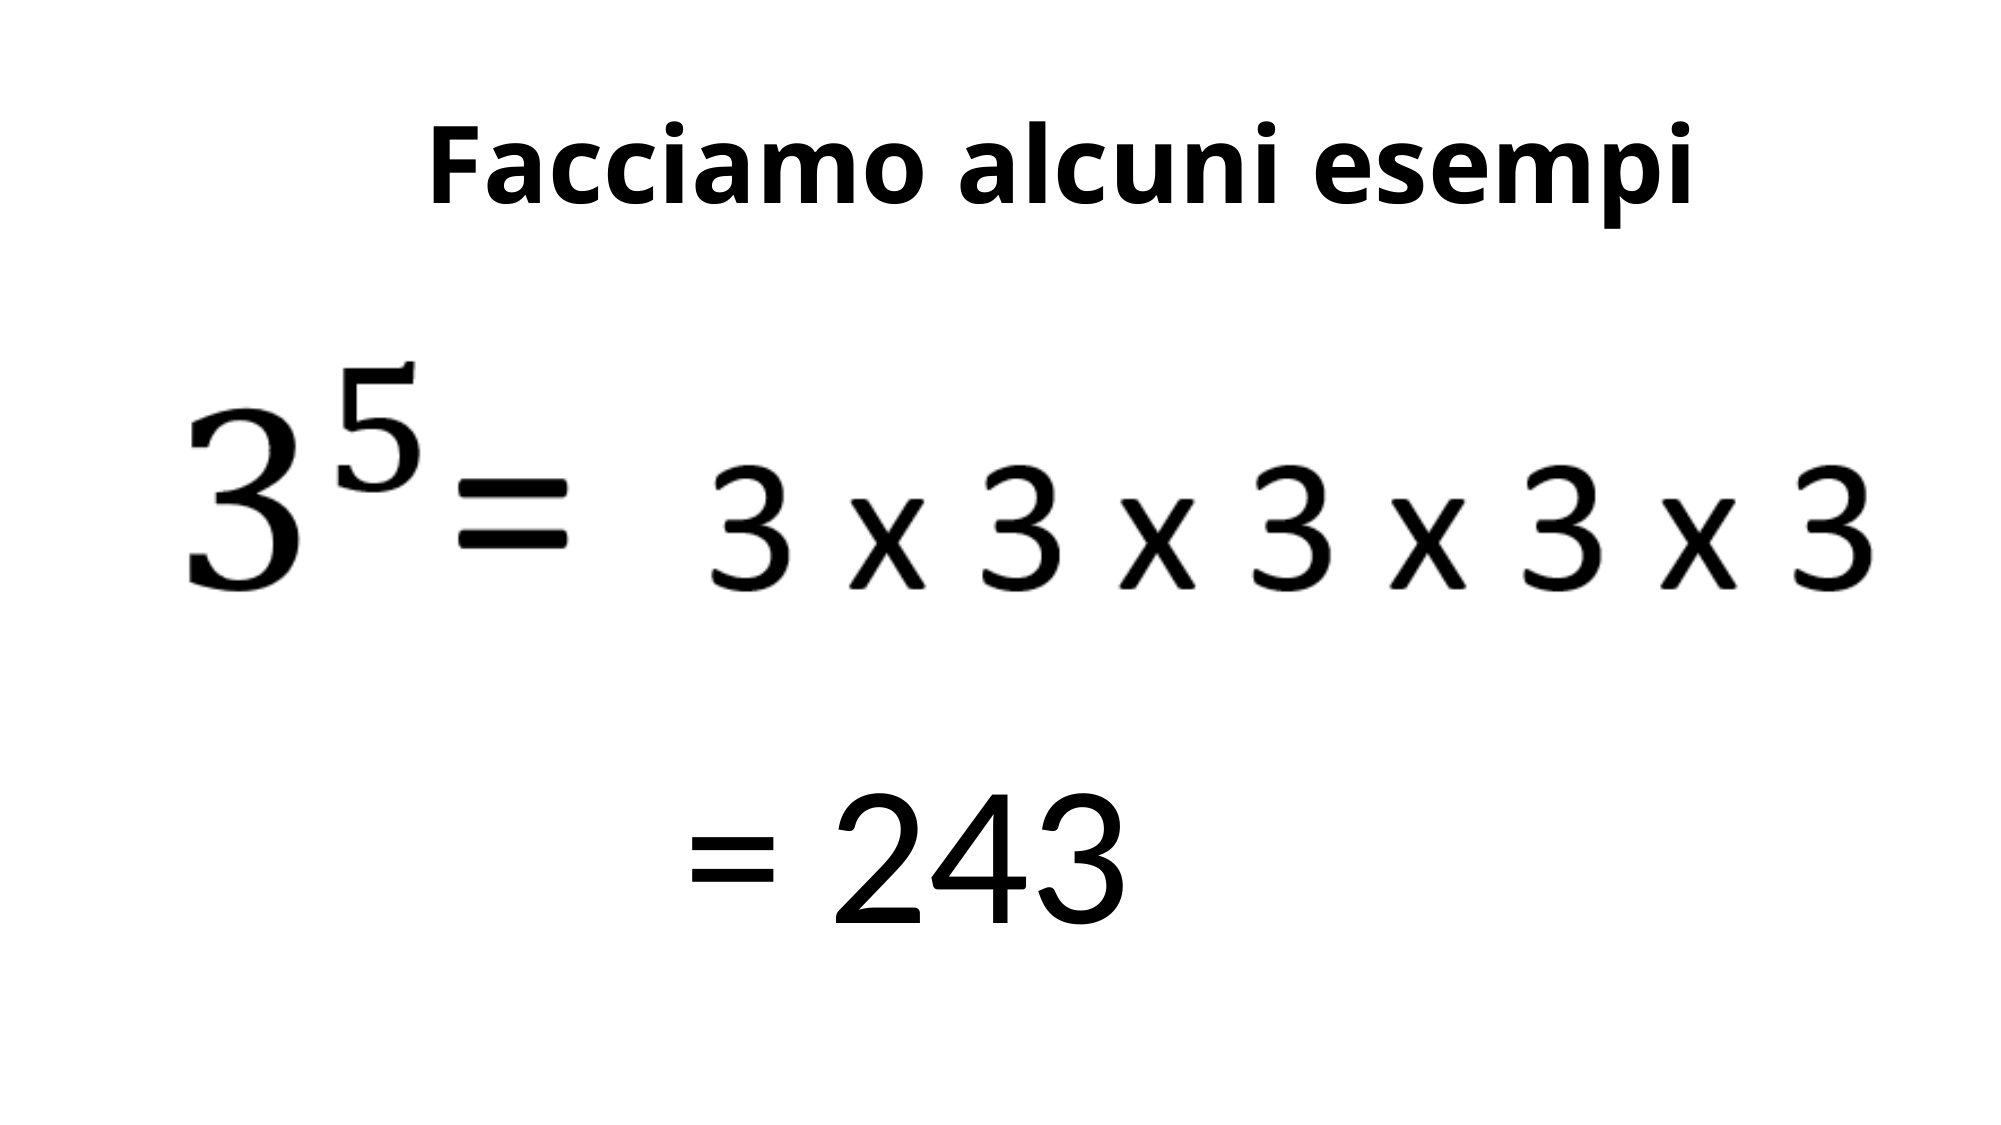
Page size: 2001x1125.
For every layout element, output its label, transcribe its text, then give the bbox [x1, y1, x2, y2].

text_box = 243 [668, 715, 1321, 974]
picture [181, 256, 1946, 644]
title Facciamo alcuni esempi [409, 59, 1863, 256]
